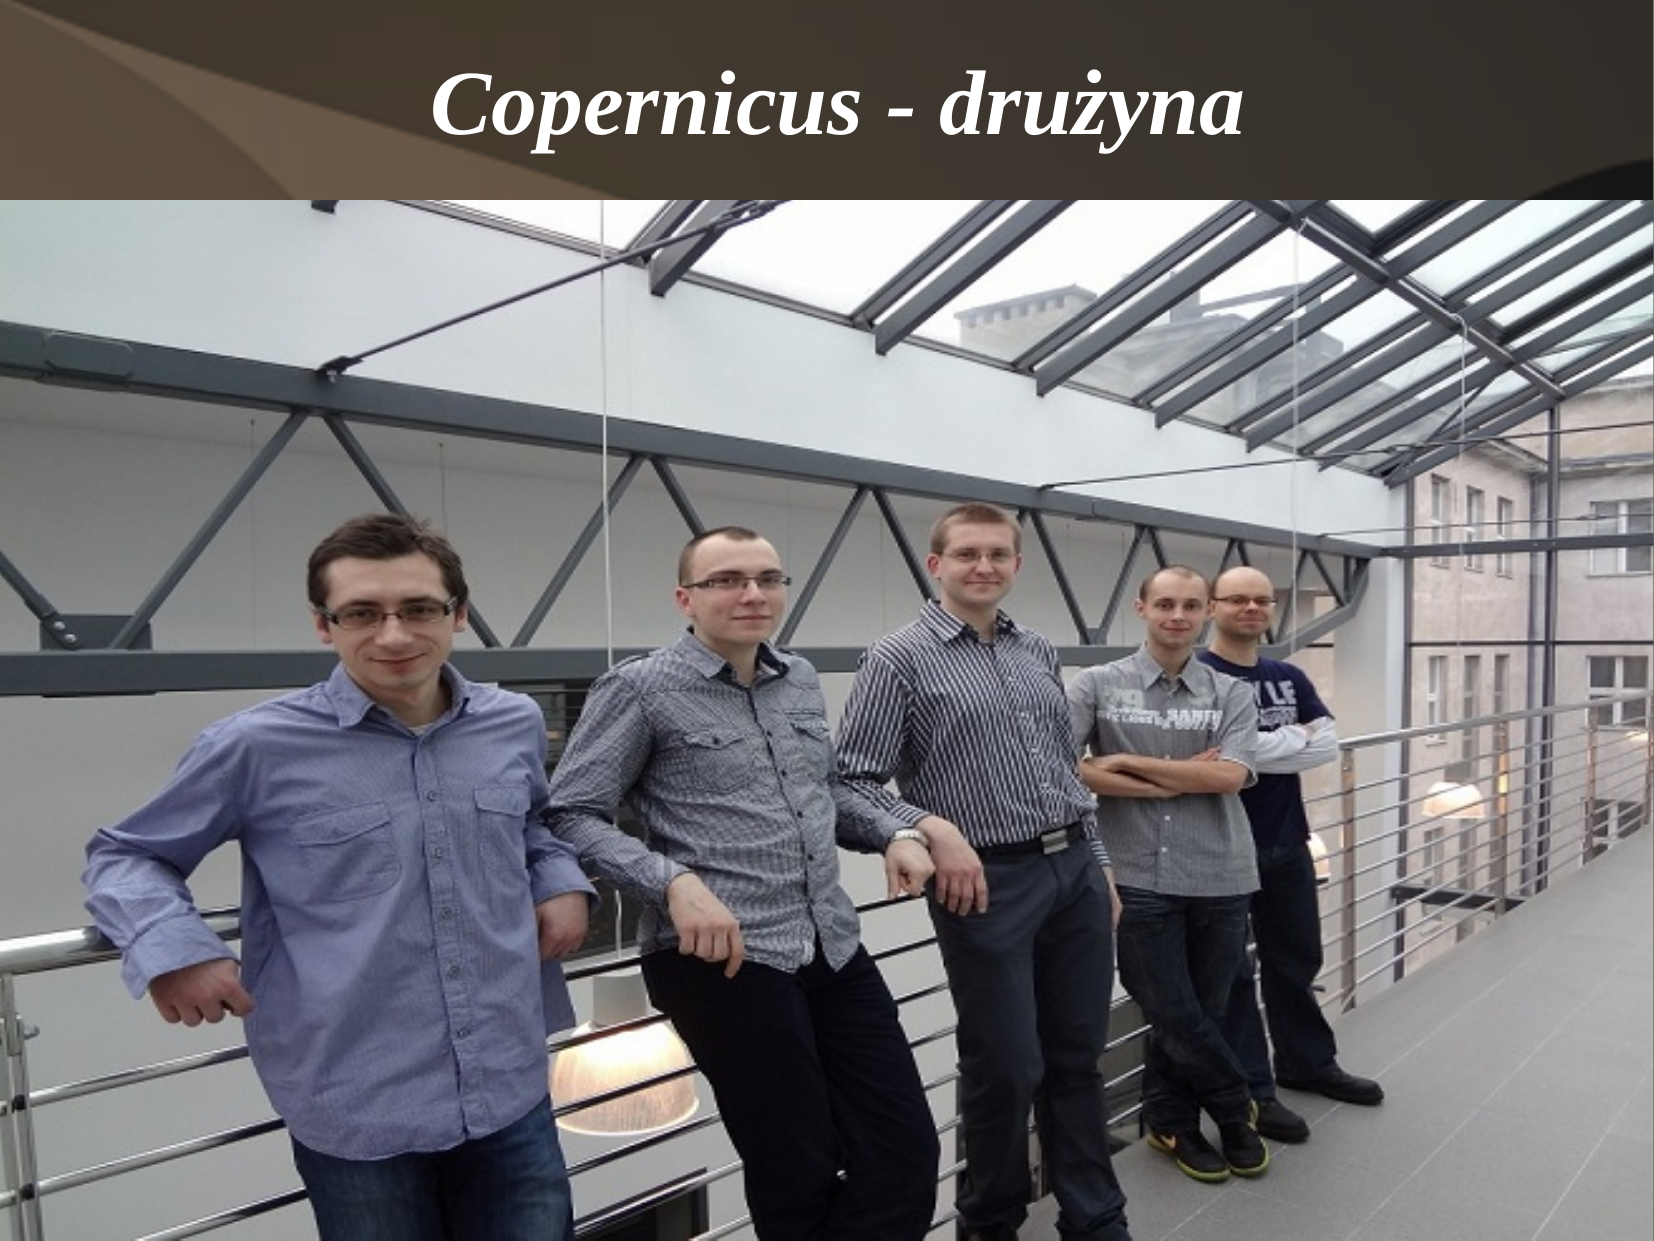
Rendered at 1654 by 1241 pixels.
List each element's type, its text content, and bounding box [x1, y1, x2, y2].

title Copernicus - drużyna [94, 0, 1583, 200]
picture [0, 0, 1654, 1241]
